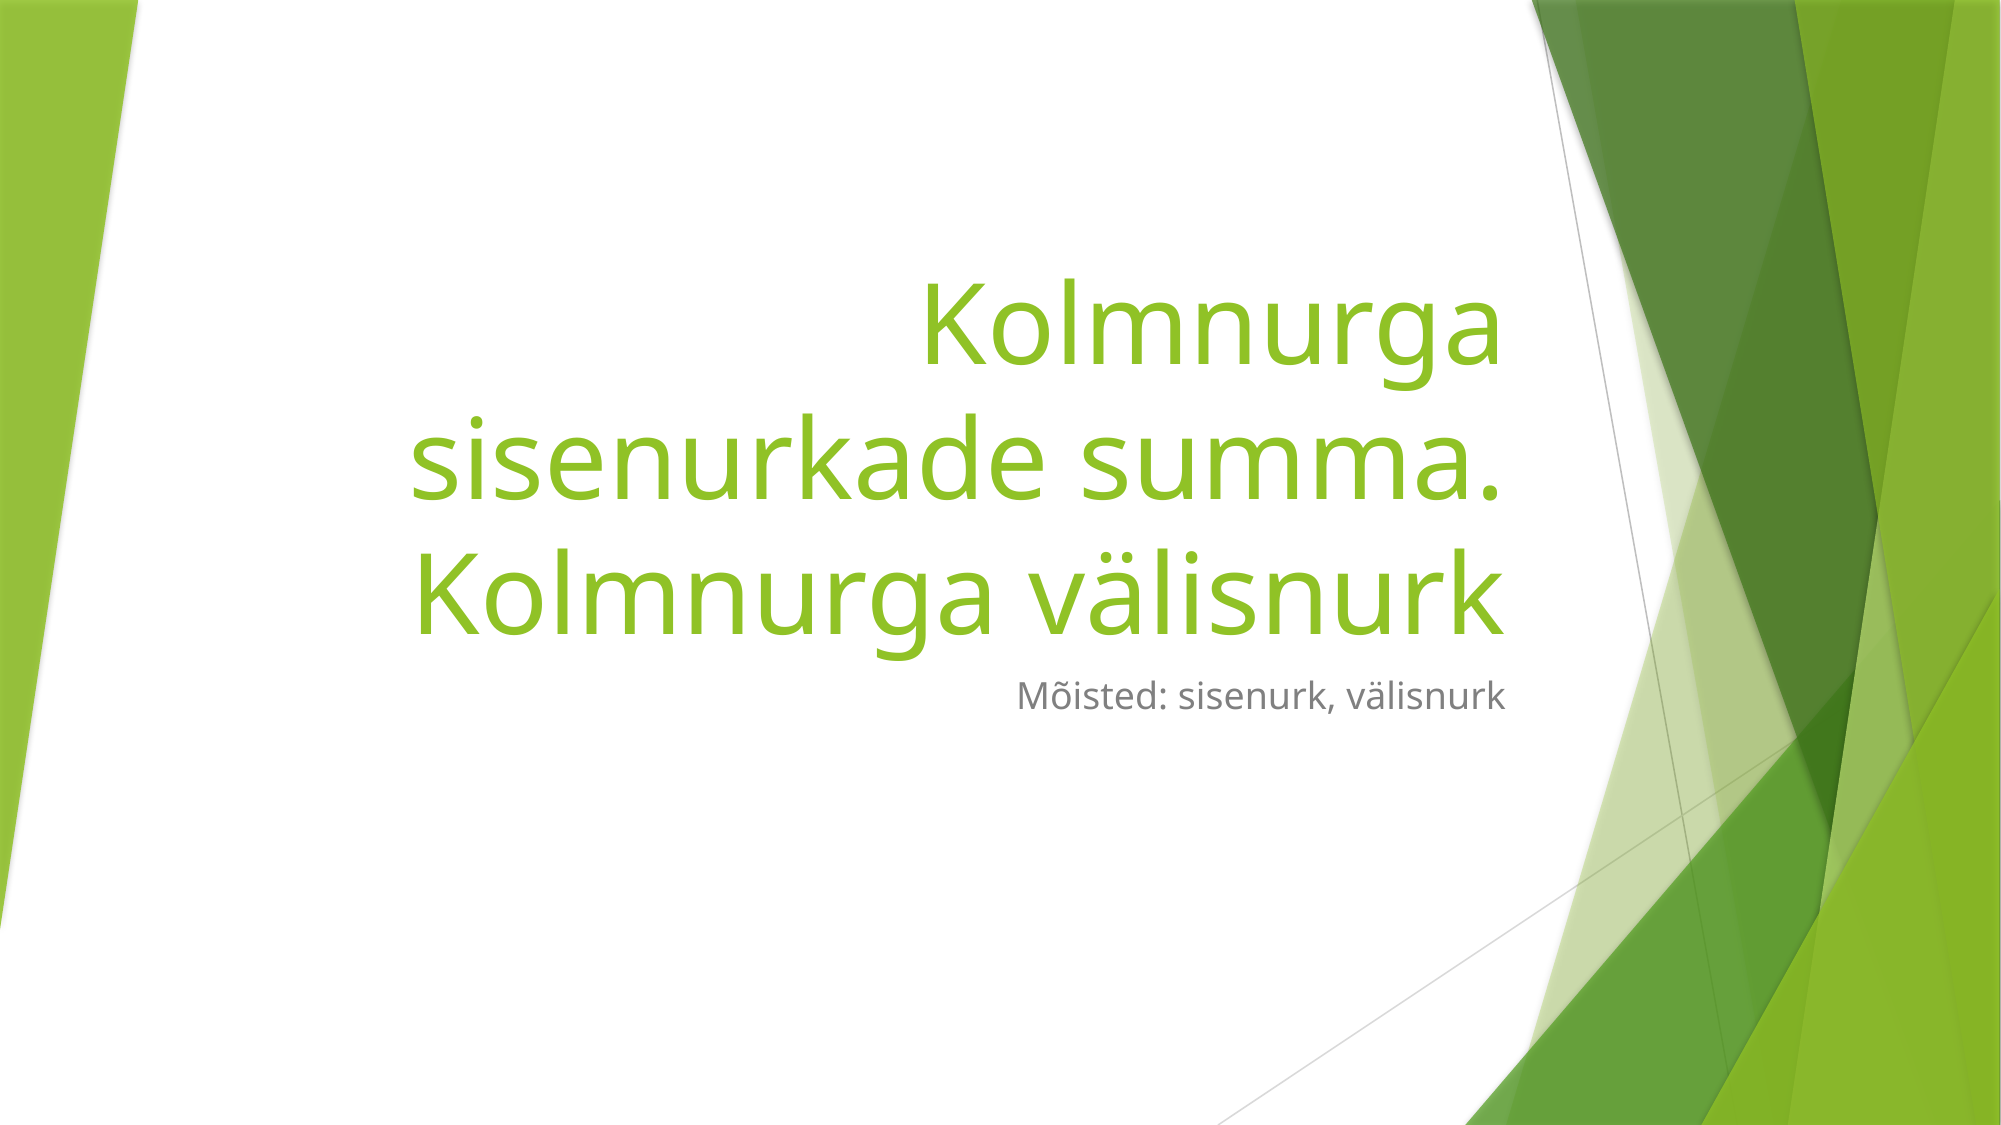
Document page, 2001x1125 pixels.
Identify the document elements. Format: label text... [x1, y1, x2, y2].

title Kolmnurga sisenurkade summa. Kolmnurga välisnurk [247, 394, 1522, 664]
subtitle Mõisted: sisenurk, välisnurk [247, 664, 1522, 845]
